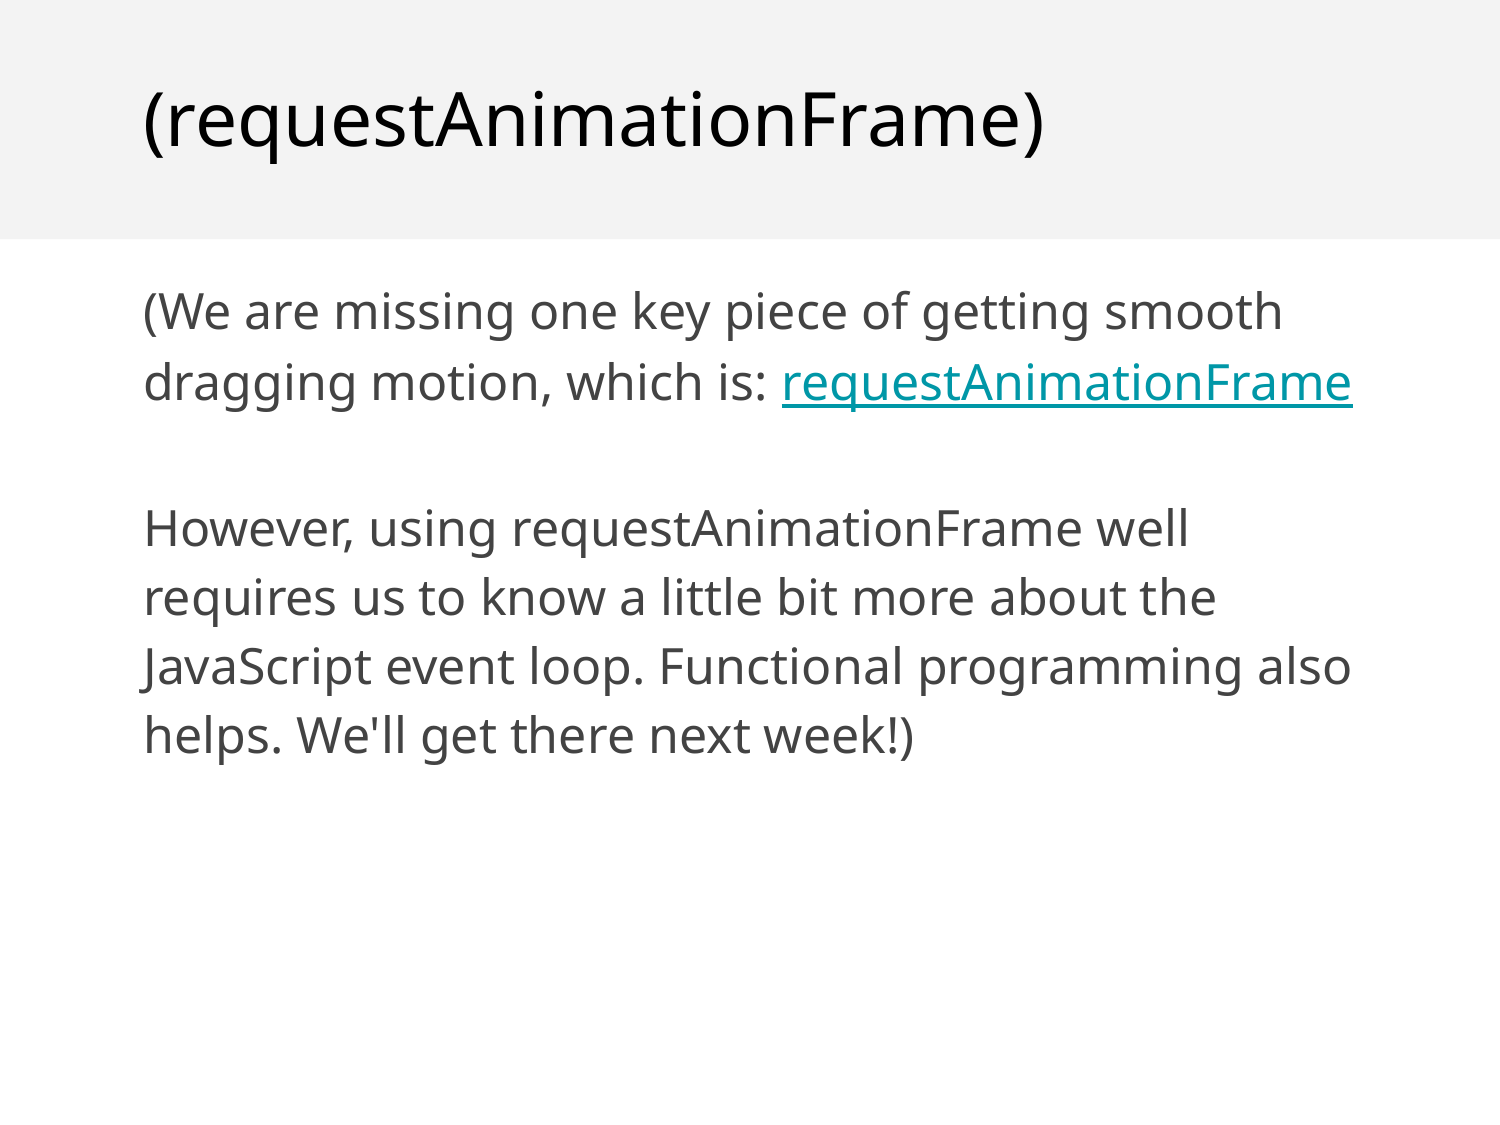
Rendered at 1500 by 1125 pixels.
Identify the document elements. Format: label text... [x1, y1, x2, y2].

title (requestAnimationFrame) [128, 56, 1372, 183]
list (We are missing one key piece of getting smooth dragging motion, which is: requestAnimationFrame However, using requestAnimationFrame well requires us to know a little bit more about the JavaScript event loop. Functional programming also helps. We'll get there next week!) [128, 255, 1372, 1004]
